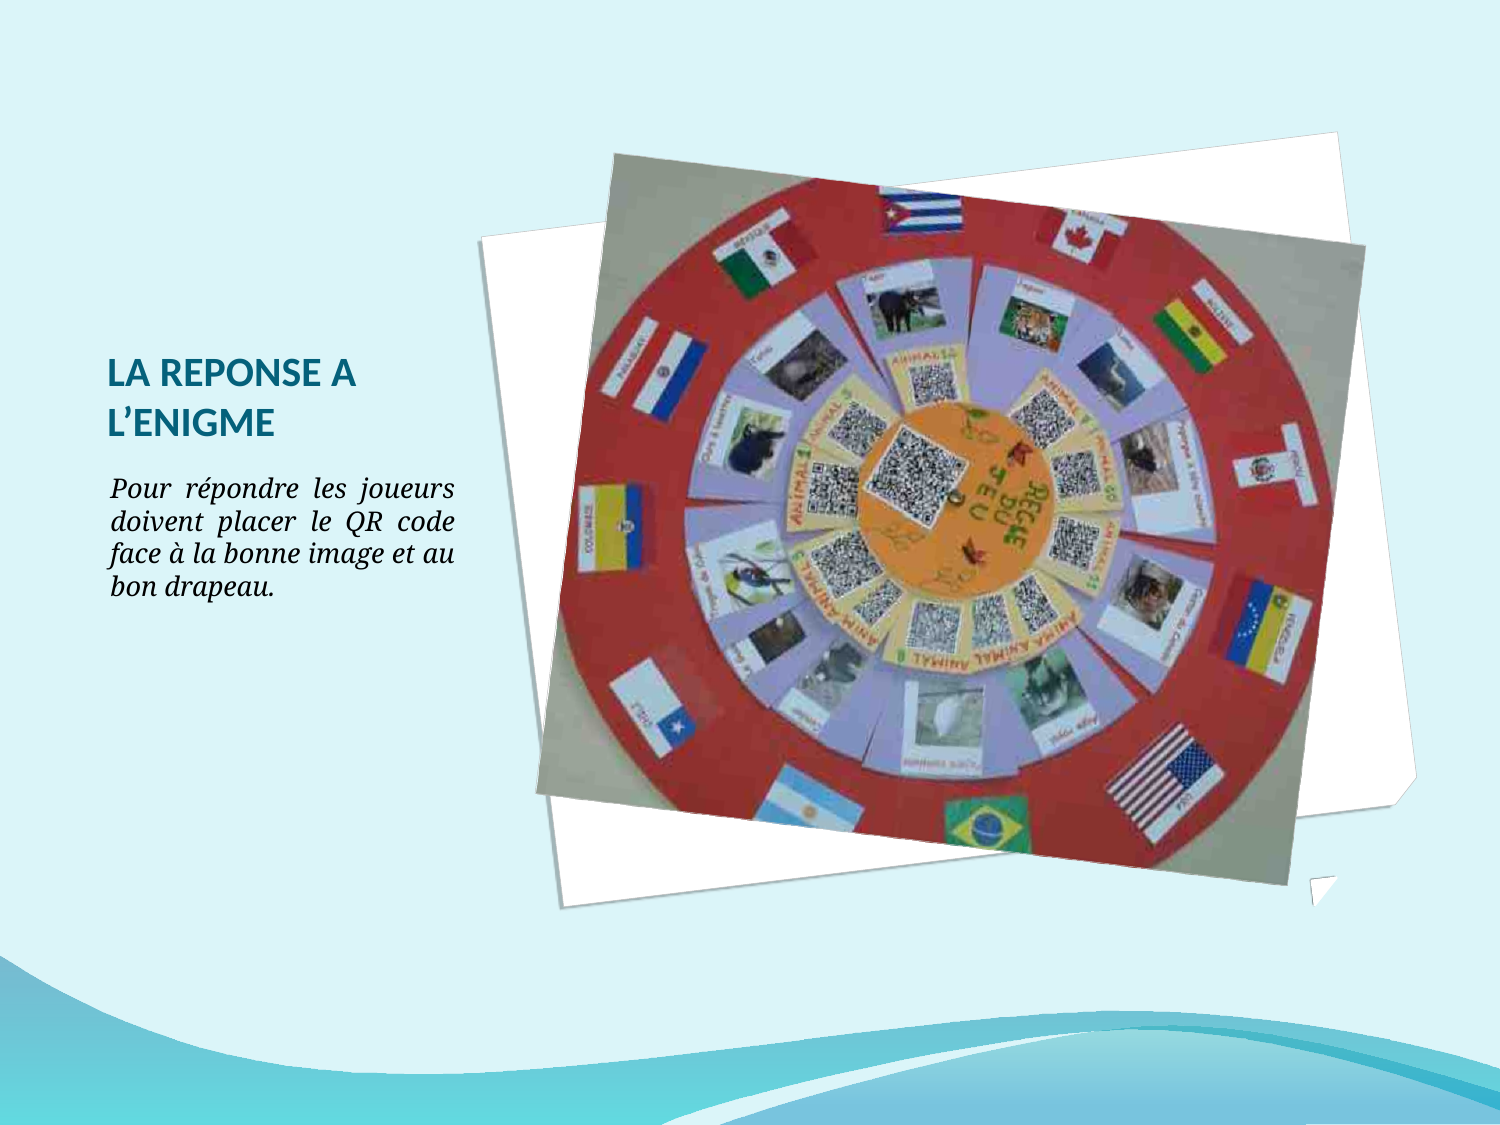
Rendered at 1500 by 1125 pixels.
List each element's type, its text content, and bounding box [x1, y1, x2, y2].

title LA REPONSE A L’ENIGME [99, 193, 463, 453]
list Pour répondre les joueurs doivent placer le QR code face à la bonne image et au bon drapeau. [99, 464, 463, 822]
picture [535, 153, 1366, 886]
